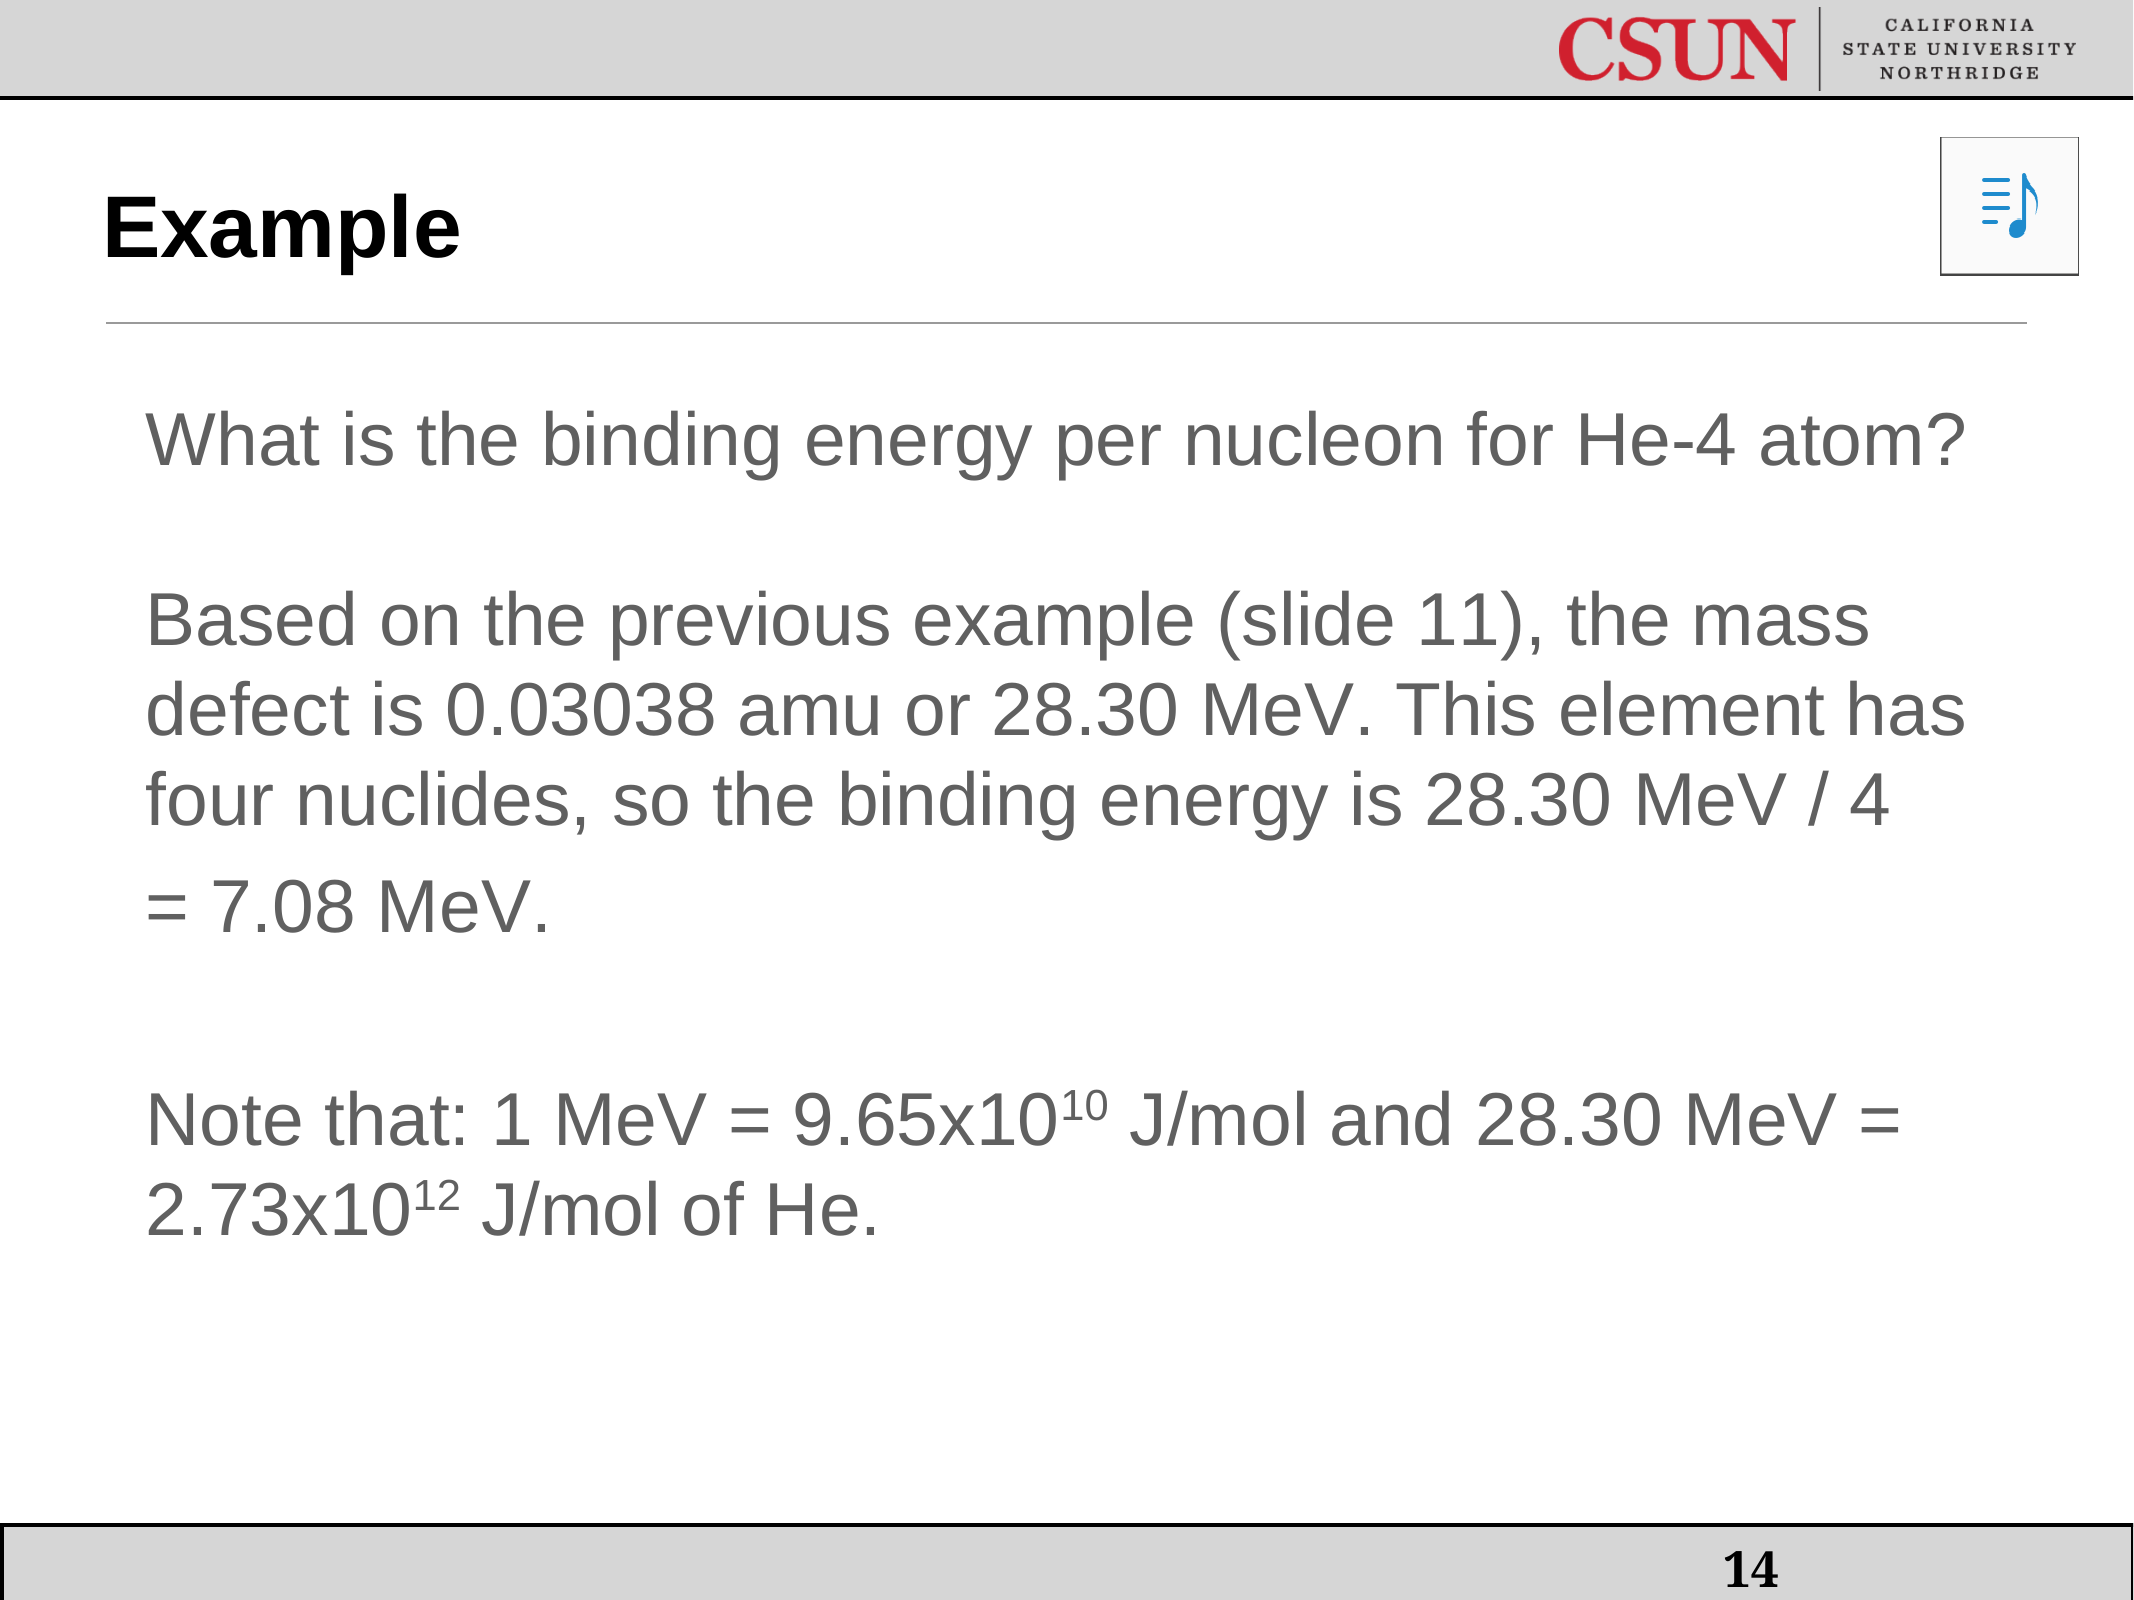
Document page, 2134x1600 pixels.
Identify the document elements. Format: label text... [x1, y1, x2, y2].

list What is the binding energy per nucleon for He-4 atom? Based on the previous example (slide 11), the mass defect is 0.03038 amu or 28.30 MeV. This element has four nuclides, so the binding energy is 28.30 MeV / 4 = 7.08 MeV. Note that: 1 MeV = 9.65x1010 J/mol and 28.30 MeV = 2.73x1012 J/mol of He. [93, 382, 2040, 1460]
picture [1559, 7, 2076, 91]
text_box [1939, 136, 2080, 277]
title Example [93, 104, 2040, 284]
